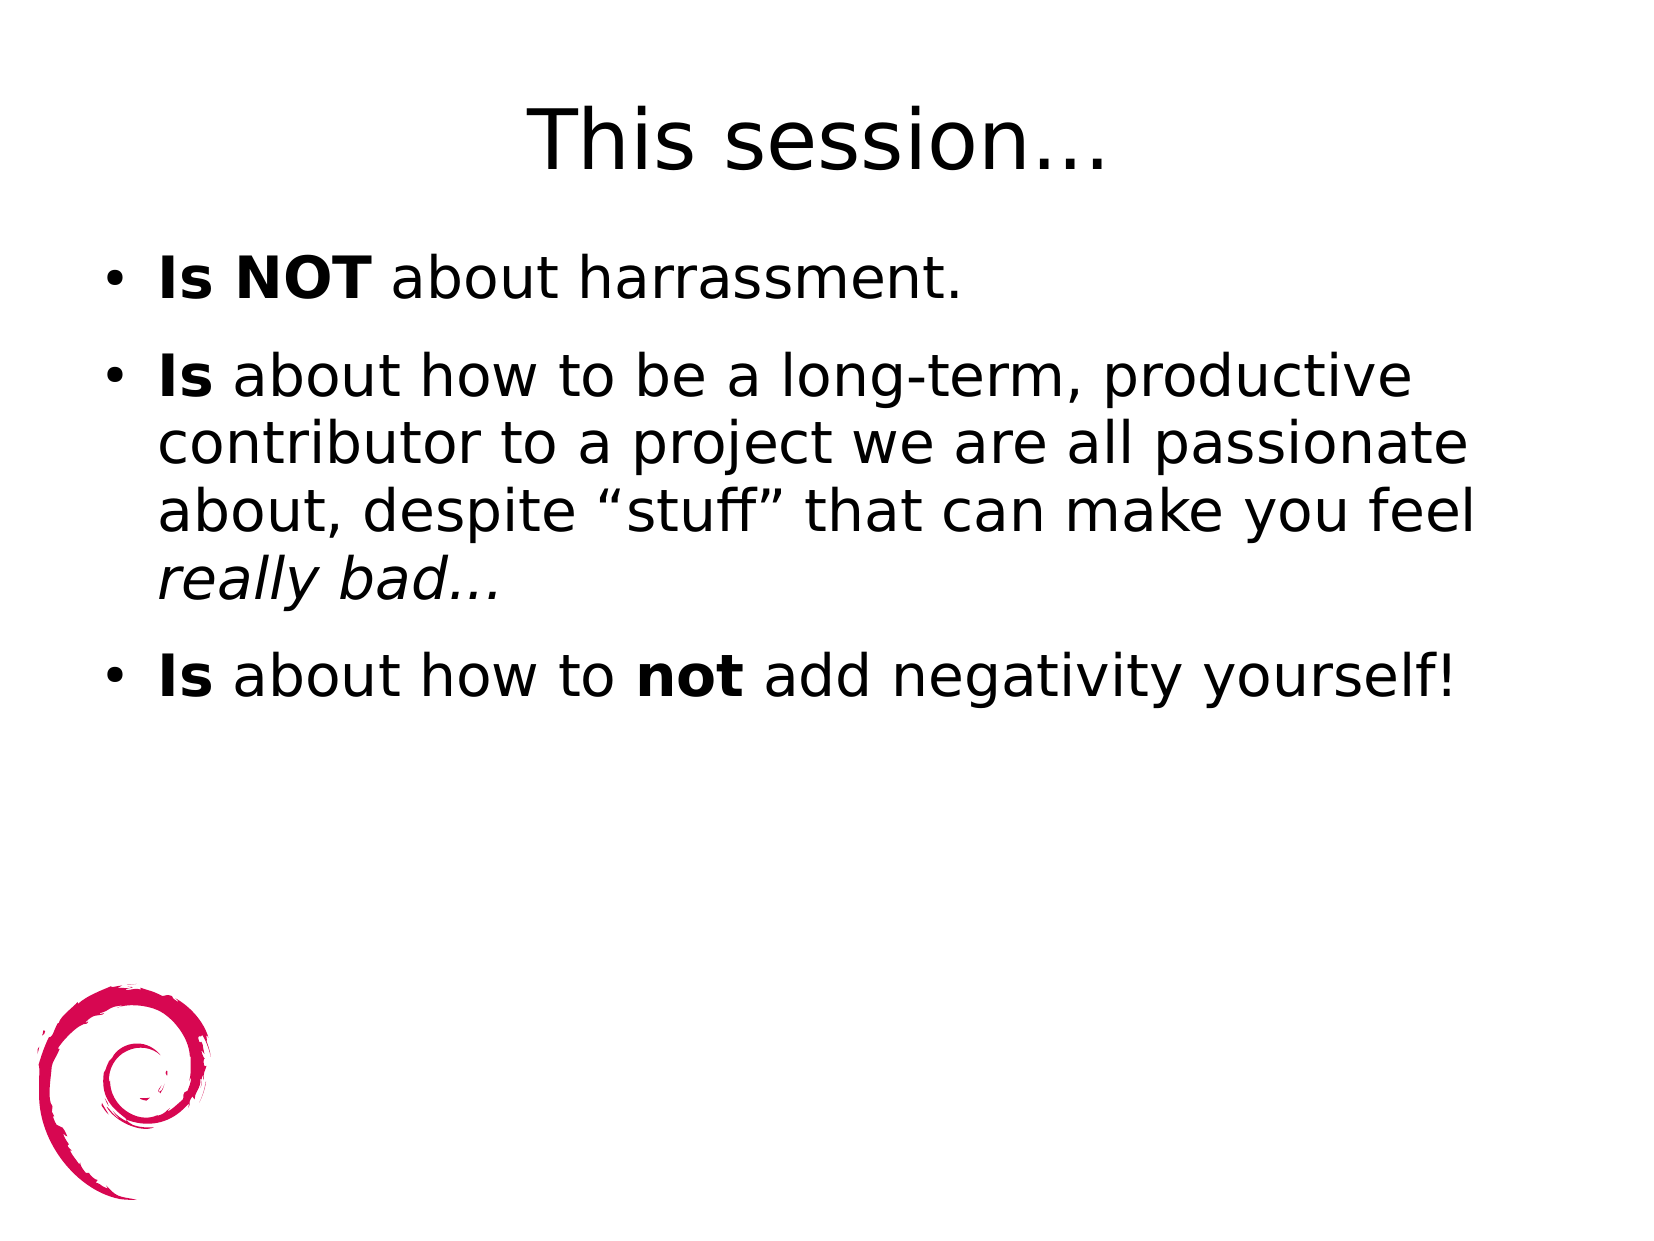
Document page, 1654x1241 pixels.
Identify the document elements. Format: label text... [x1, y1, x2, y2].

title This session... [75, 37, 1564, 245]
list Is NOT about harrassment. Is about how to be a long-term, productive contributor to a project we are all passionate about, despite “stuff” that can make you feel really bad... Is about how to not add negativity yourself! [86, 244, 1576, 1064]
